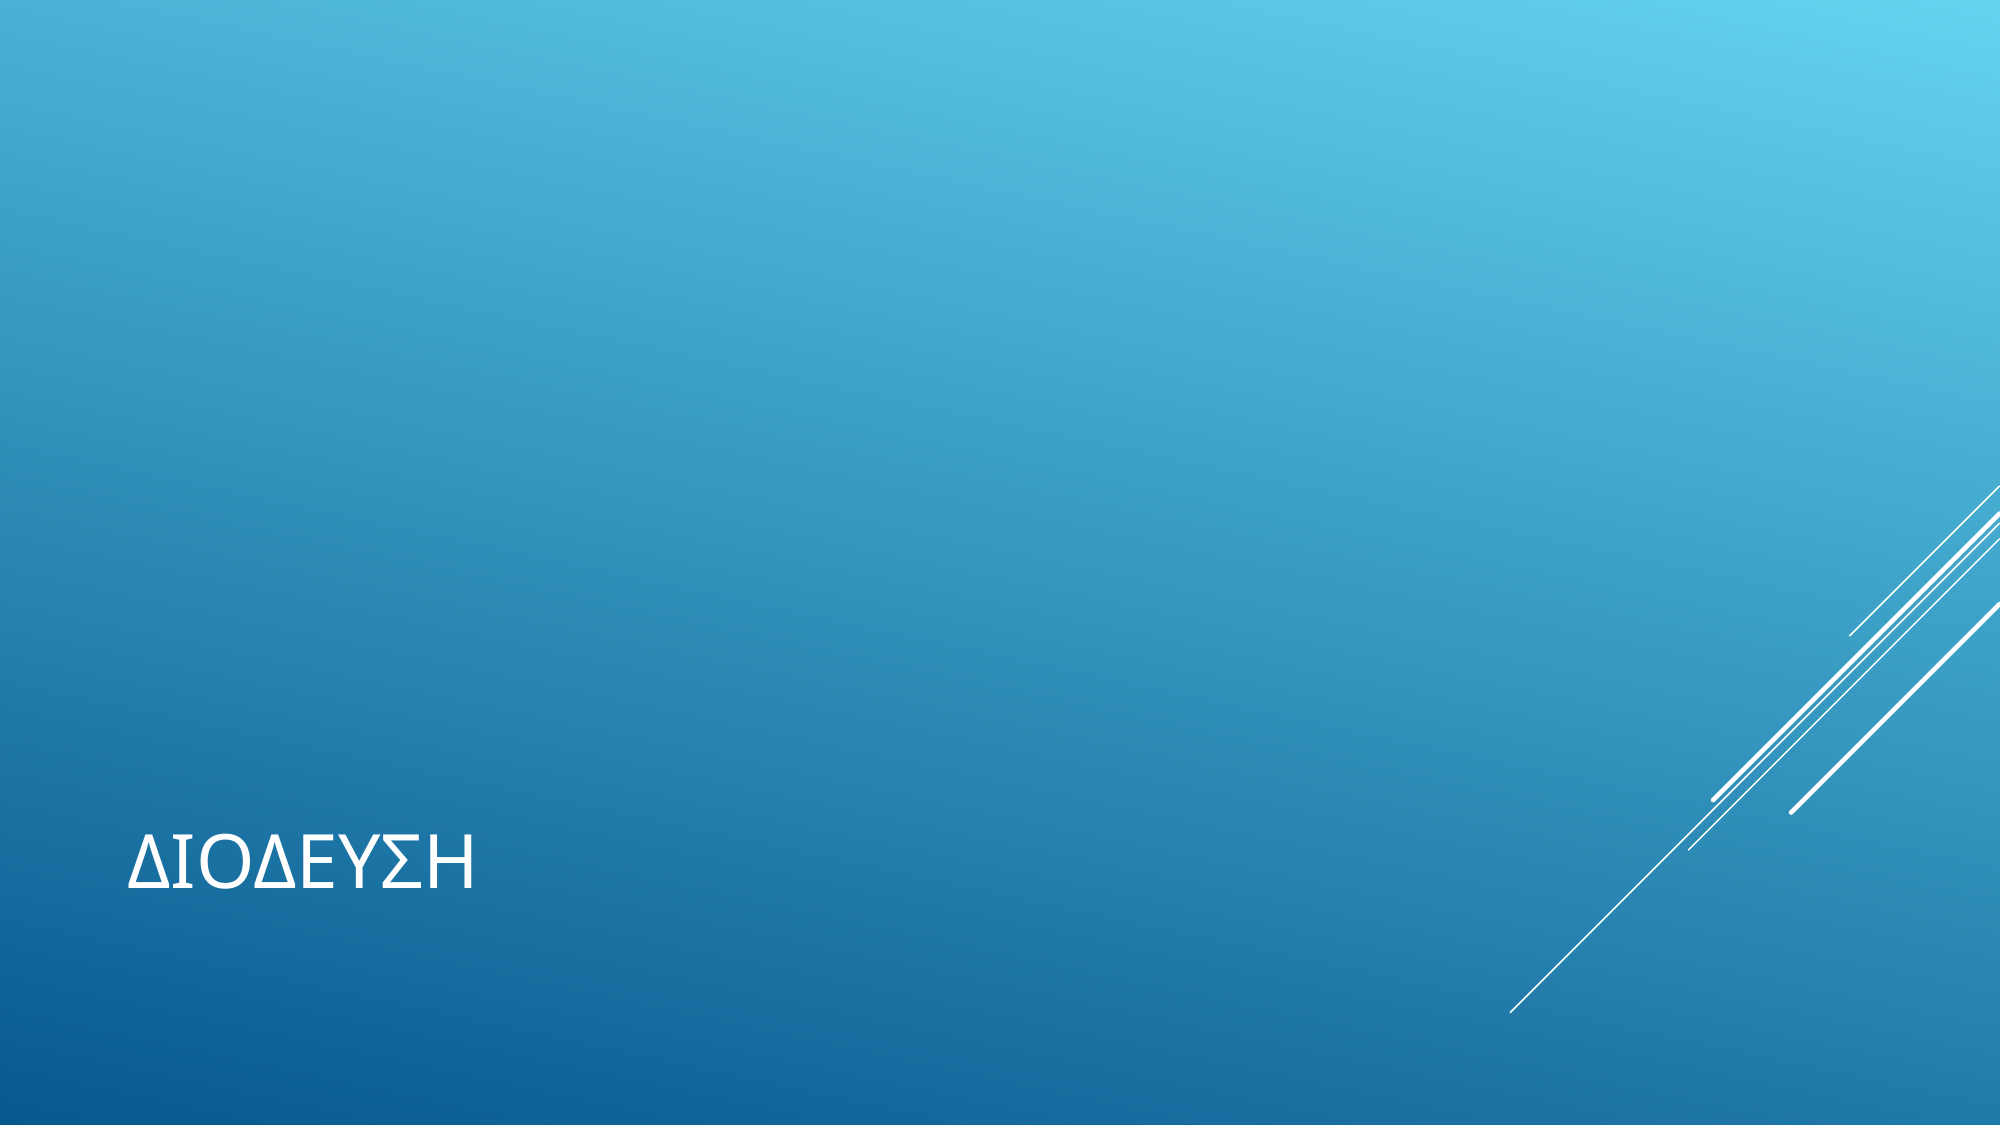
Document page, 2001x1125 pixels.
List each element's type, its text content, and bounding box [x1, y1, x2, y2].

title Διοδευση [112, 736, 1513, 984]
